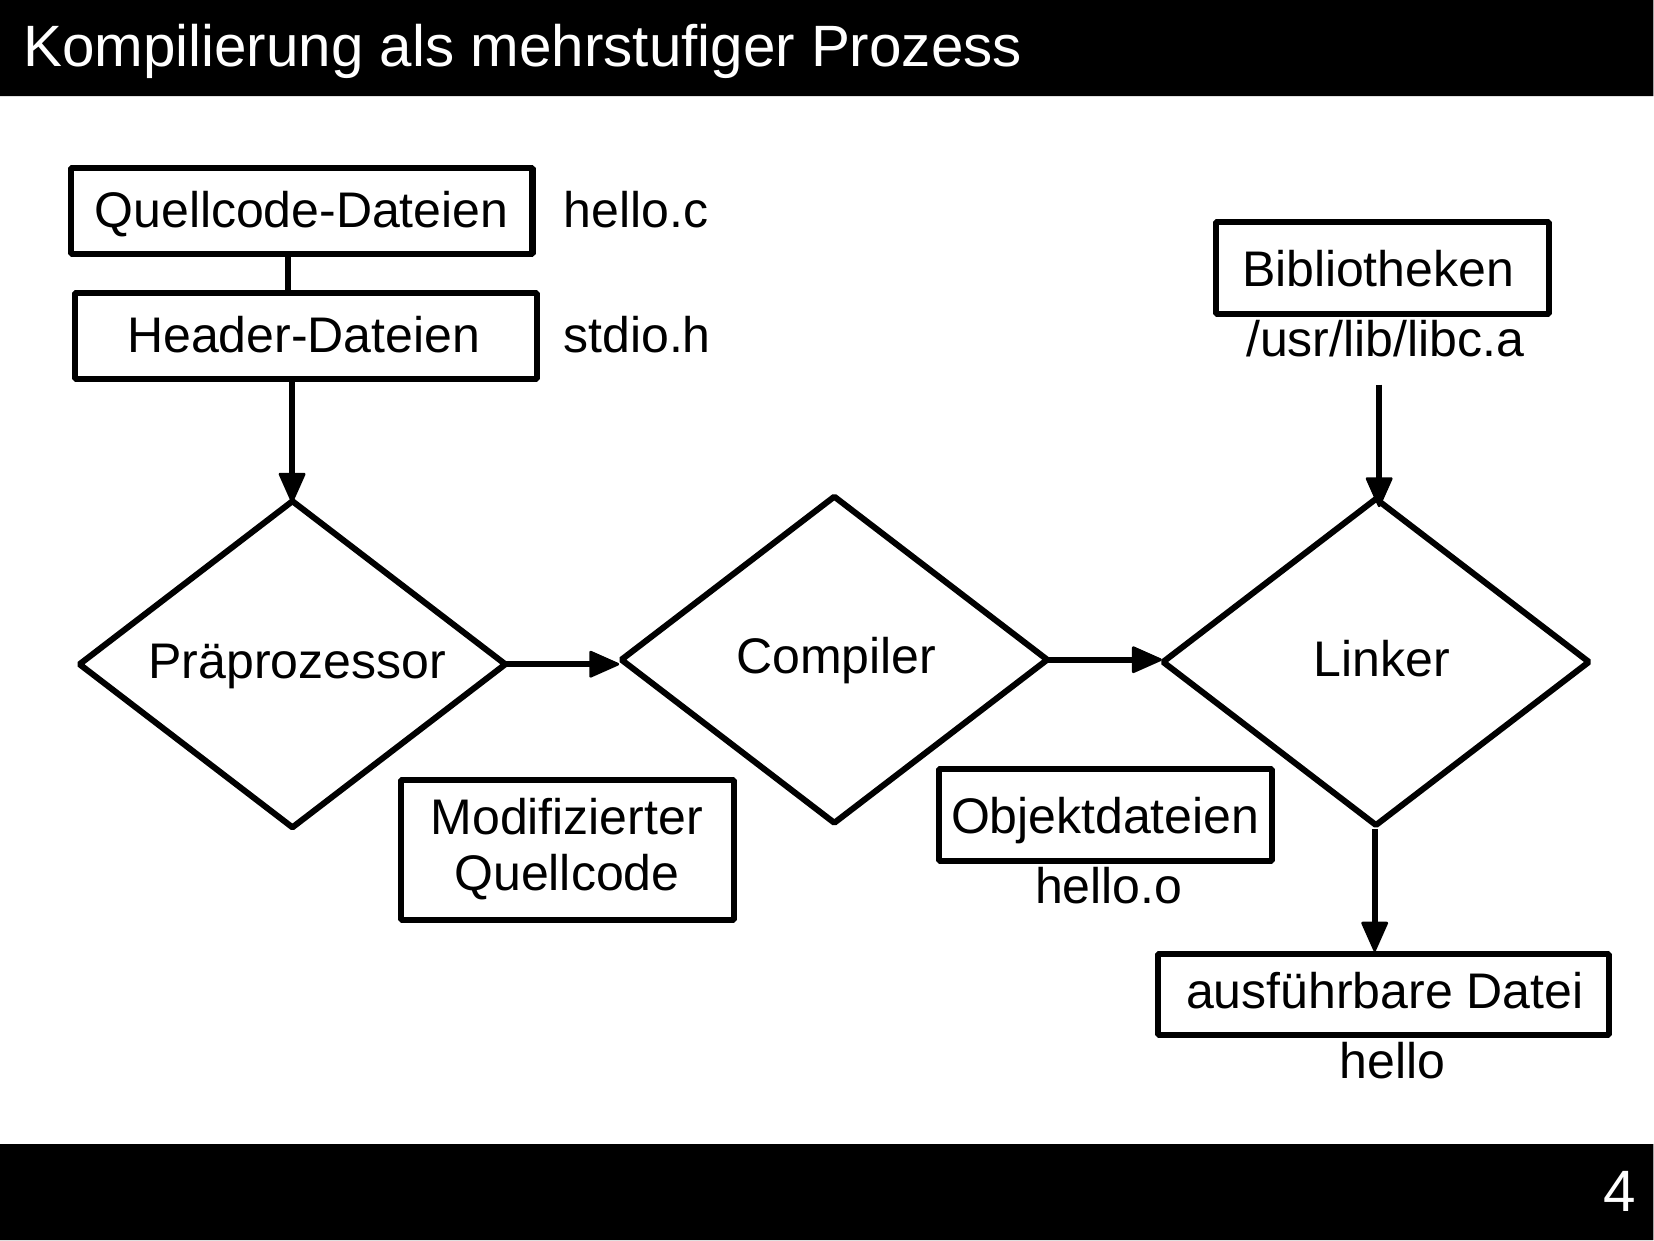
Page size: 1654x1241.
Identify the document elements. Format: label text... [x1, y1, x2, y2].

text_box ausführbare Datei hello [1168, 1038, 1601, 1114]
text_box Modifizierter Quellcode [413, 783, 722, 917]
text_box Header-Dateien stdio.h [84, 299, 806, 371]
text_box ausführbare Datei hello [1168, 957, 1601, 1032]
text_box Compiler [679, 621, 998, 692]
text_box Quellcode-Dateien hello.c [80, 175, 942, 246]
text_box Objektdateien hello.o [933, 778, 1277, 939]
text_box Präprozessor [133, 625, 461, 697]
text_box Kompilierung als mehrstufiger Prozess [8, 5, 1038, 94]
text_box Bibliotheken /usr/lib/libc.a [1214, 231, 1550, 392]
text_box Linker [1215, 623, 1534, 694]
